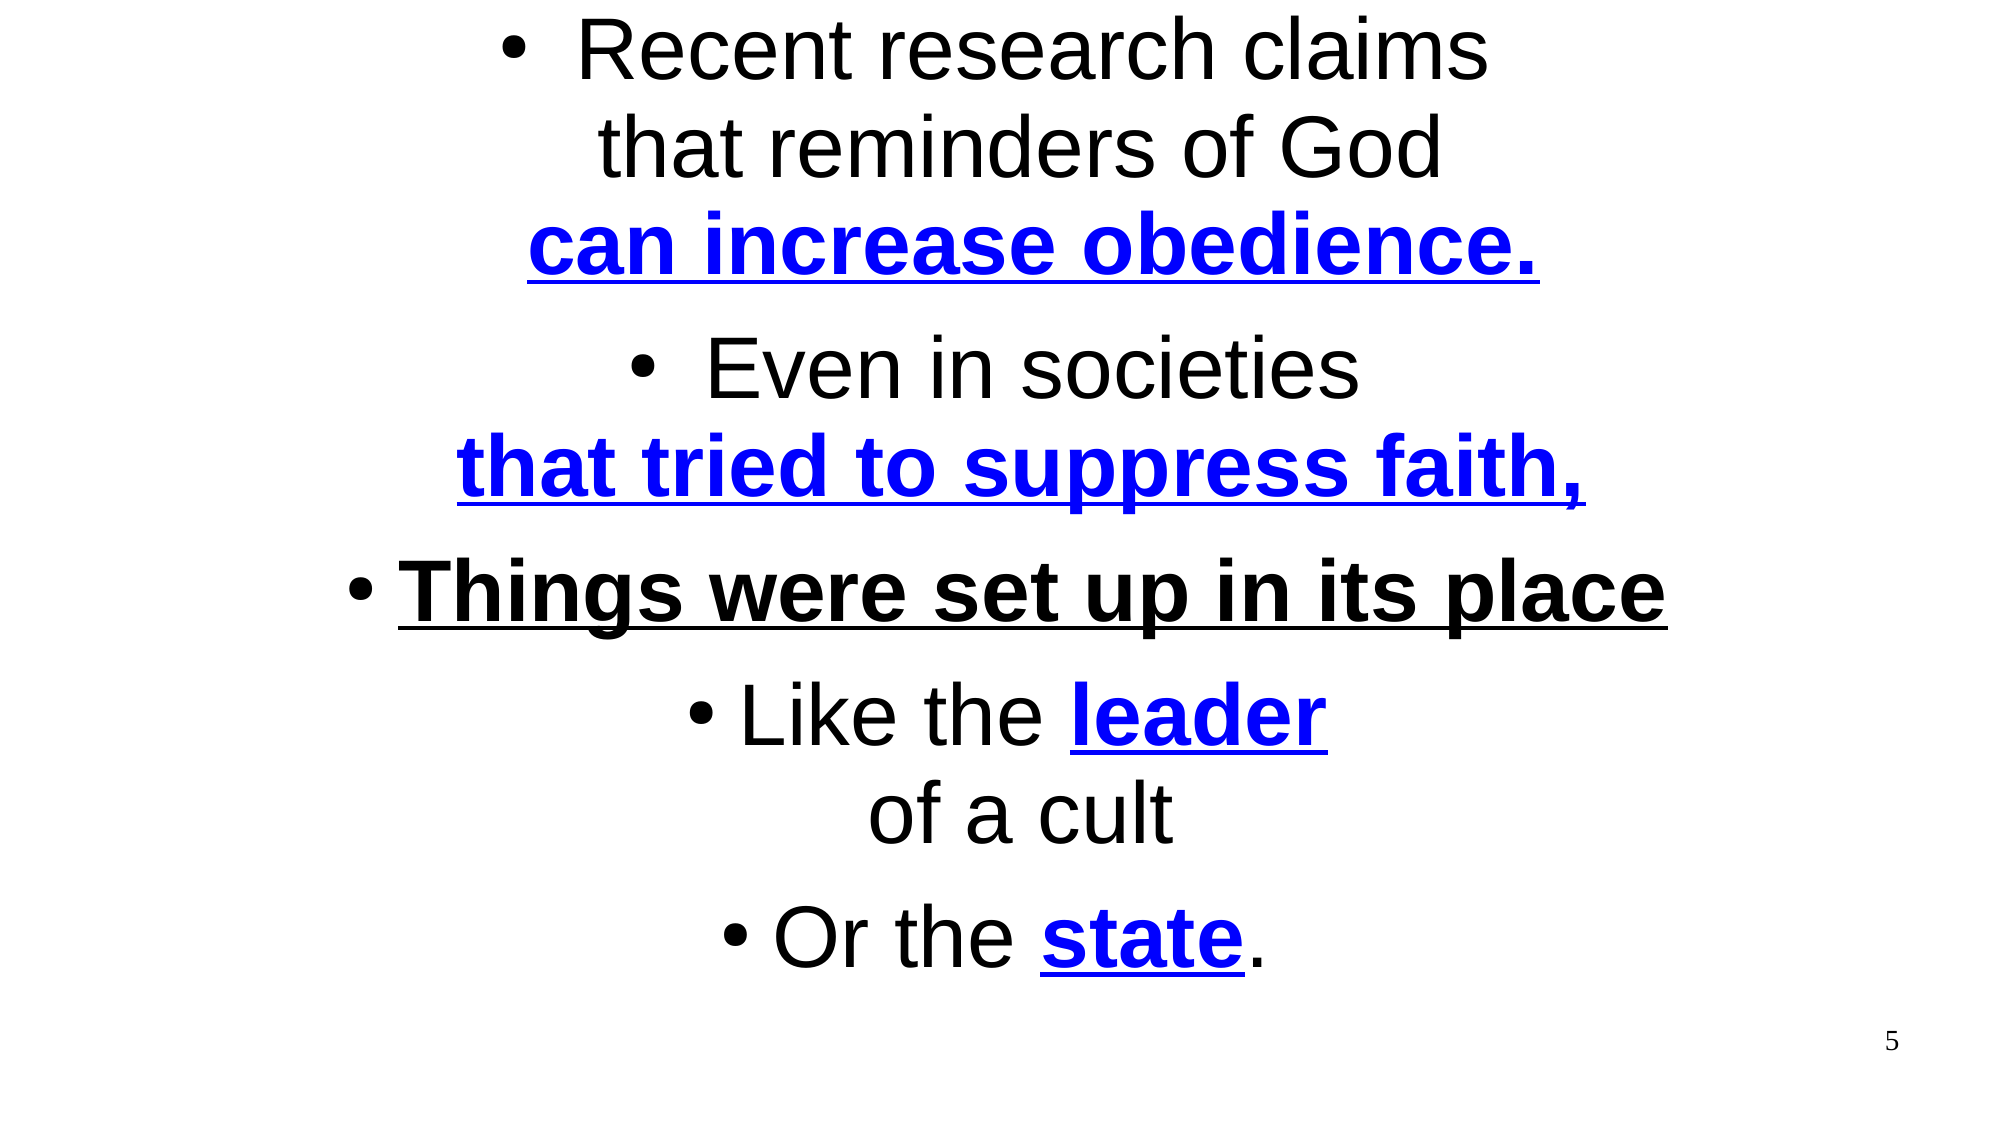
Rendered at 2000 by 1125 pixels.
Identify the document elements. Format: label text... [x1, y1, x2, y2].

list Recent research claims that reminders of God can increase obedience. Even in societies that tried to suppress faith, Things were set up in its place Like the leader of a cult Or the state. [0, 0, 1996, 1123]
